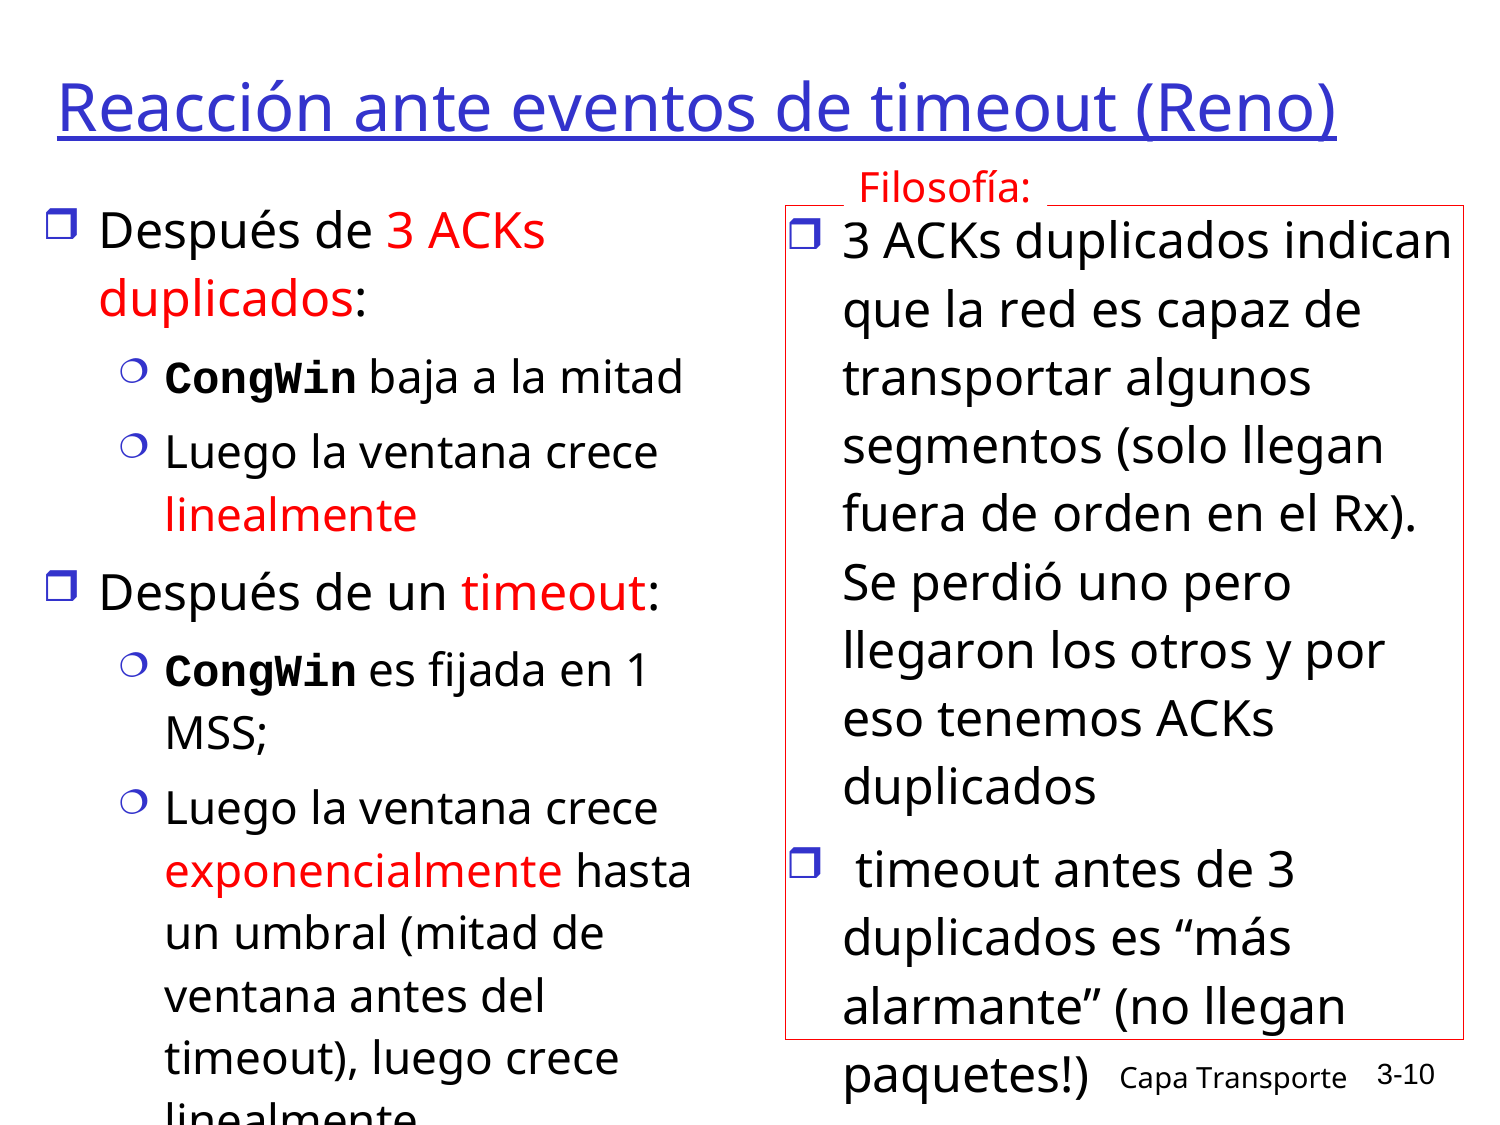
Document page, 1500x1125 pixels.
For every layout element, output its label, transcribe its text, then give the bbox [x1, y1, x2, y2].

list 3 ACKs duplicados indican que la red es capaz de transportar algunos segmentos (solo llegan fuera de orden en el Rx). Se perdió uno pero llegaron los otros y por eso tenemos ACKs duplicados timeout antes de 3 duplicados es “más alarmante” (no llegan paquetes!) [785, 205, 1464, 1040]
list Después de 3 ACKs duplicados: CongWin baja a la mitad Luego la ventana crece linealmente Después de un timeout: CongWin es fijada en 1 MSS; Luego la ventana crece exponencialmente hasta un umbral (mitad de ventana antes del timeout), luego crece linealmente [27, 187, 753, 1035]
text_box Filosofía: [843, 149, 1048, 223]
title Reacción ante eventos de timeout (Reno) [41, 15, 1463, 196]
